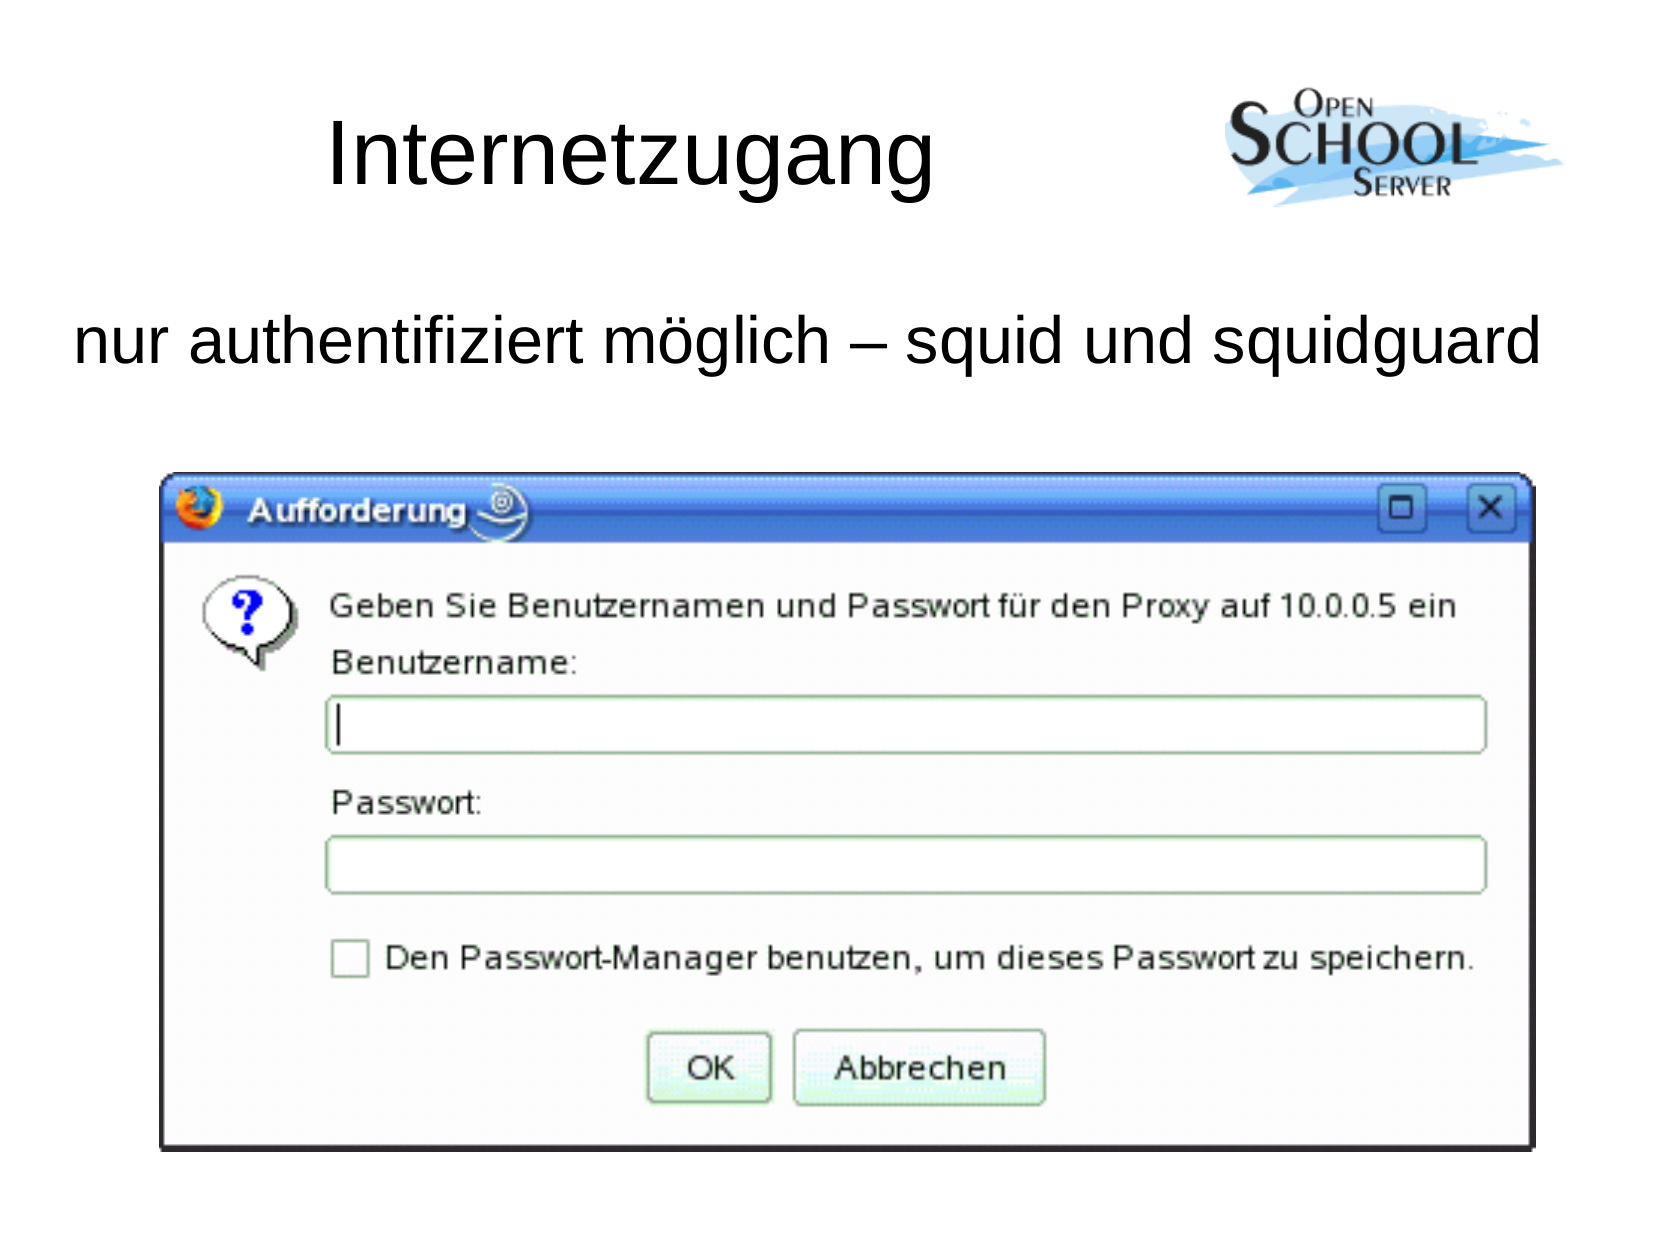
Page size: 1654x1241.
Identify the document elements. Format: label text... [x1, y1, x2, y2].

title Internetzugang [82, 49, 1182, 257]
text_box nur authentifiziert möglich – squid und squidguard [59, 295, 1565, 385]
picture [159, 472, 1536, 1152]
picture [1225, 82, 1565, 207]
